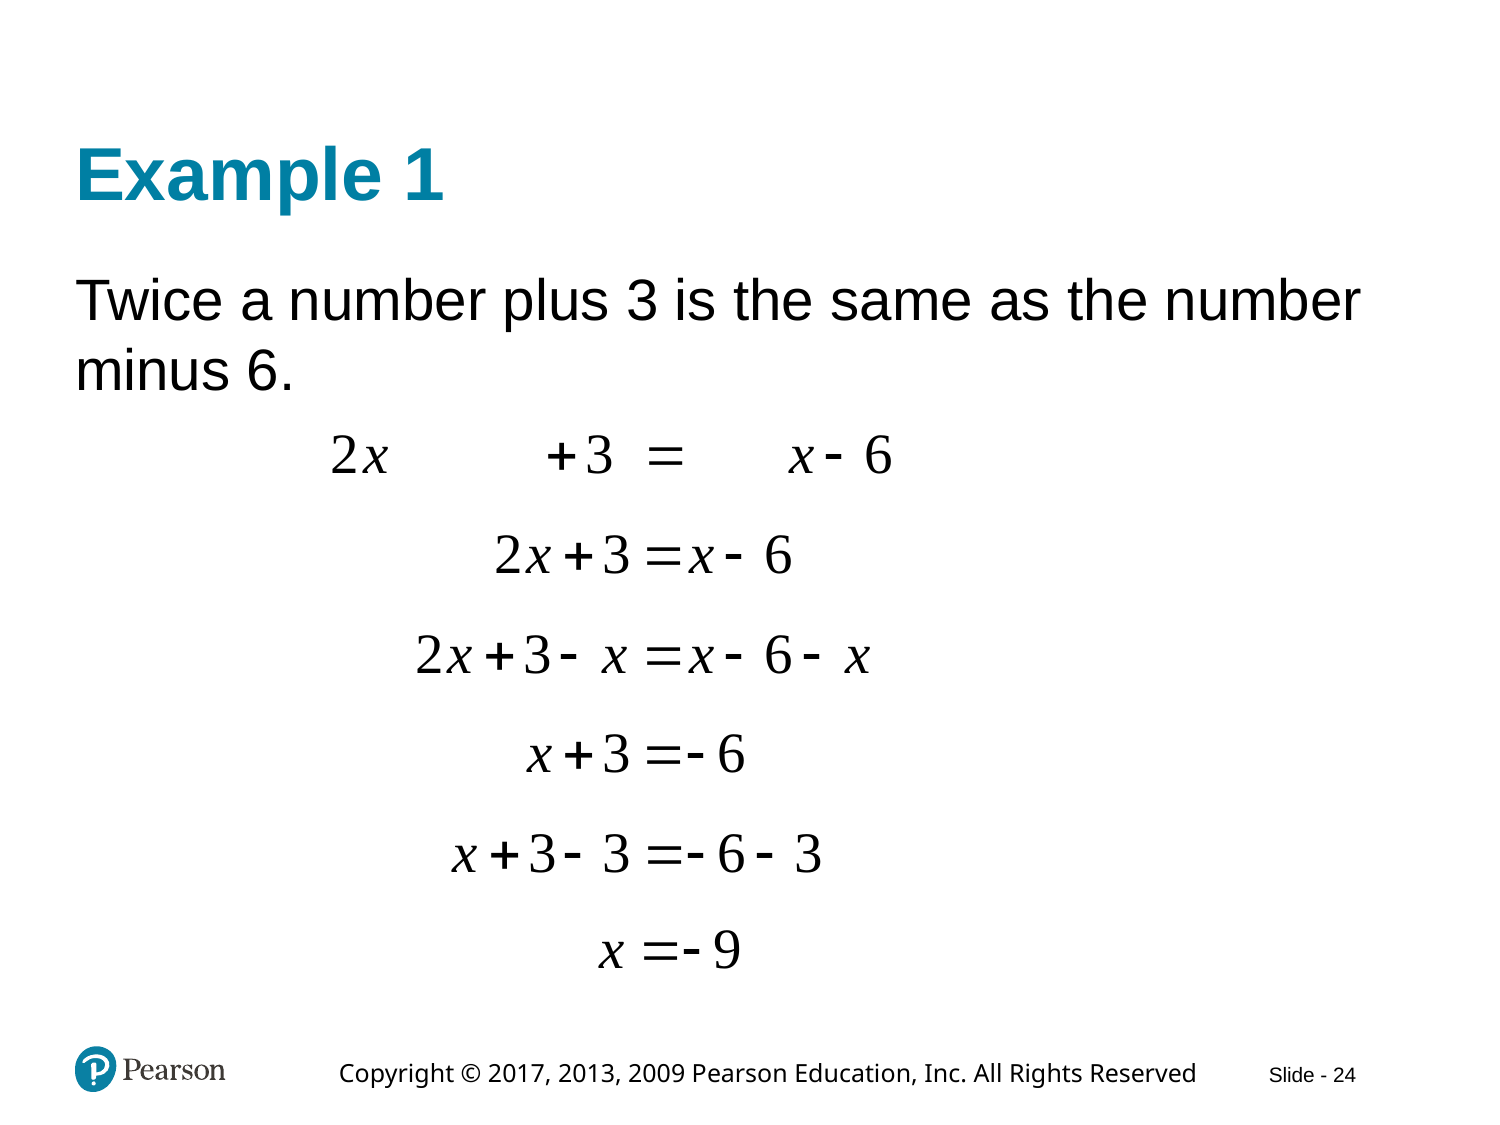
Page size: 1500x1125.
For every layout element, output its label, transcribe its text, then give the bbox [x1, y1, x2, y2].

list Twice a number plus 3 is the same as the number minus 6. [75, 262, 1425, 329]
chart [327, 427, 898, 481]
chart [446, 827, 824, 881]
chart [520, 727, 749, 781]
chart [490, 527, 798, 581]
title Example 1 [75, 35, 1425, 216]
chart [411, 627, 876, 681]
chart [592, 923, 745, 977]
